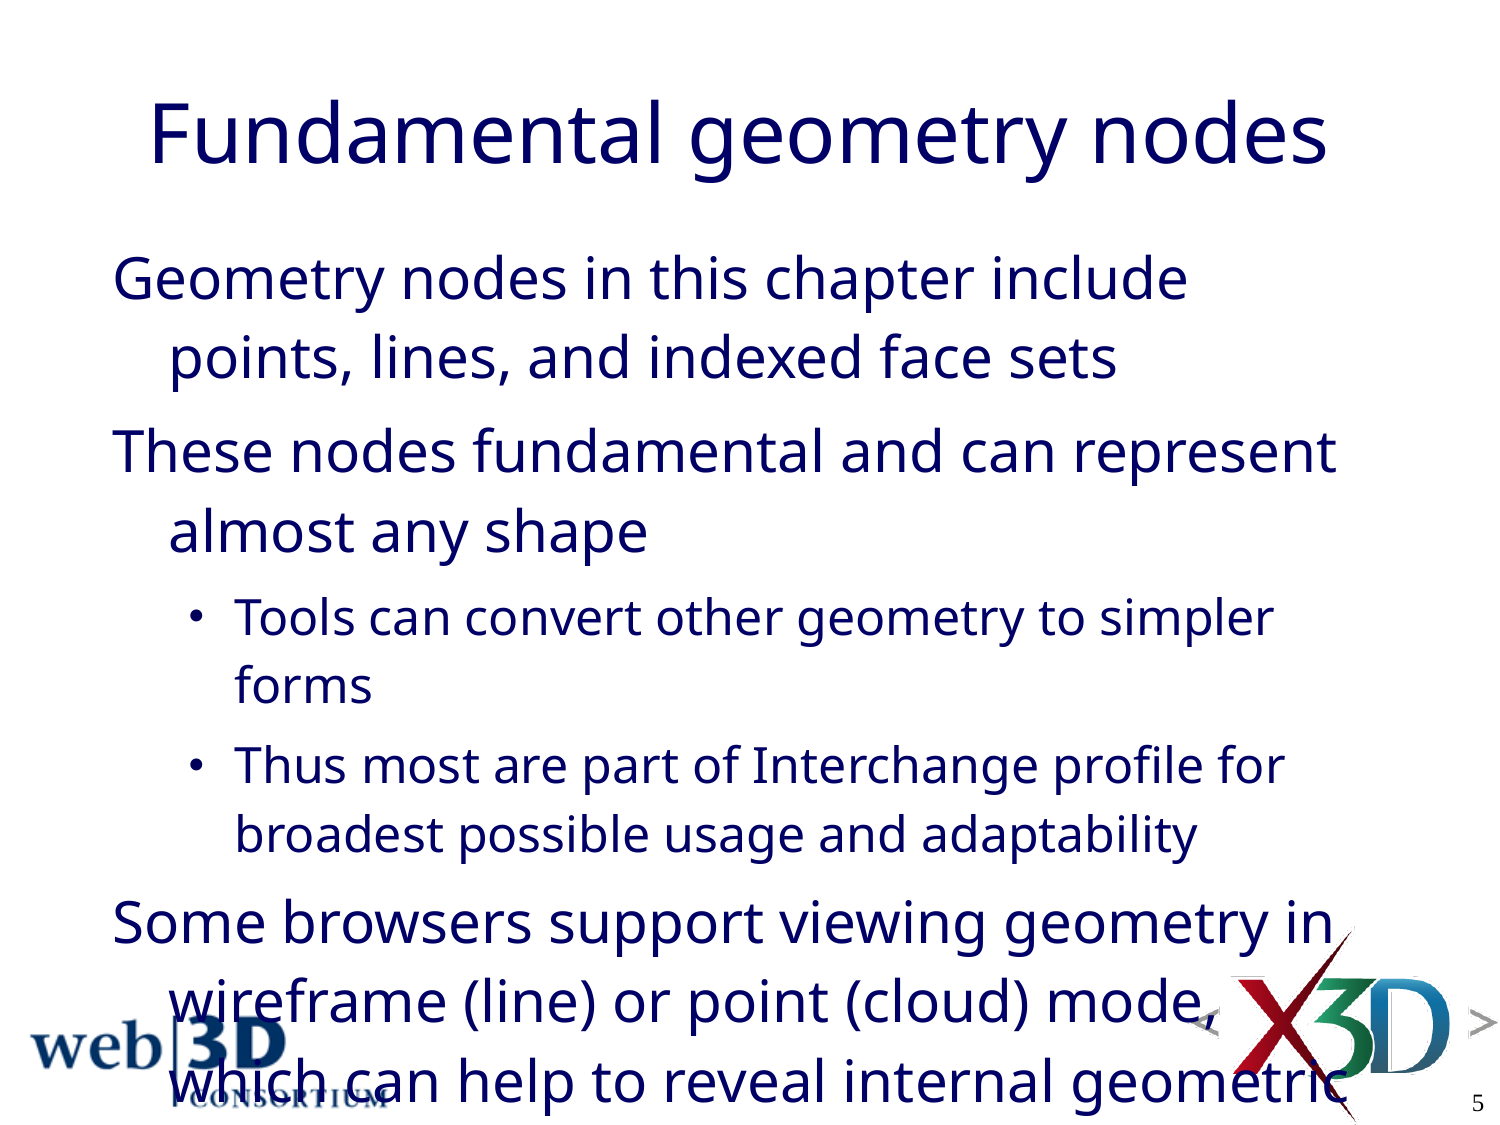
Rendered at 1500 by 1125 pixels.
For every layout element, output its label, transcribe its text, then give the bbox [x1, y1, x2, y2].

list Geometry nodes in this chapter include points, lines, and indexed face sets These nodes fundamental and can represent almost any shape Tools can convert other geometry to simpler forms Thus most are part of Interchange profile for broadest possible usage and adaptability Some browsers support viewing geometry in wireframe (line) or point (cloud) mode, which can help to reveal internal geometric structure http://en.wikipedia.org/wiki/Wire-frame_model [112, 237, 1388, 1025]
picture [12, 998, 413, 1118]
title Fundamental geometry nodes [112, 37, 1388, 226]
picture [1187, 926, 1500, 1125]
